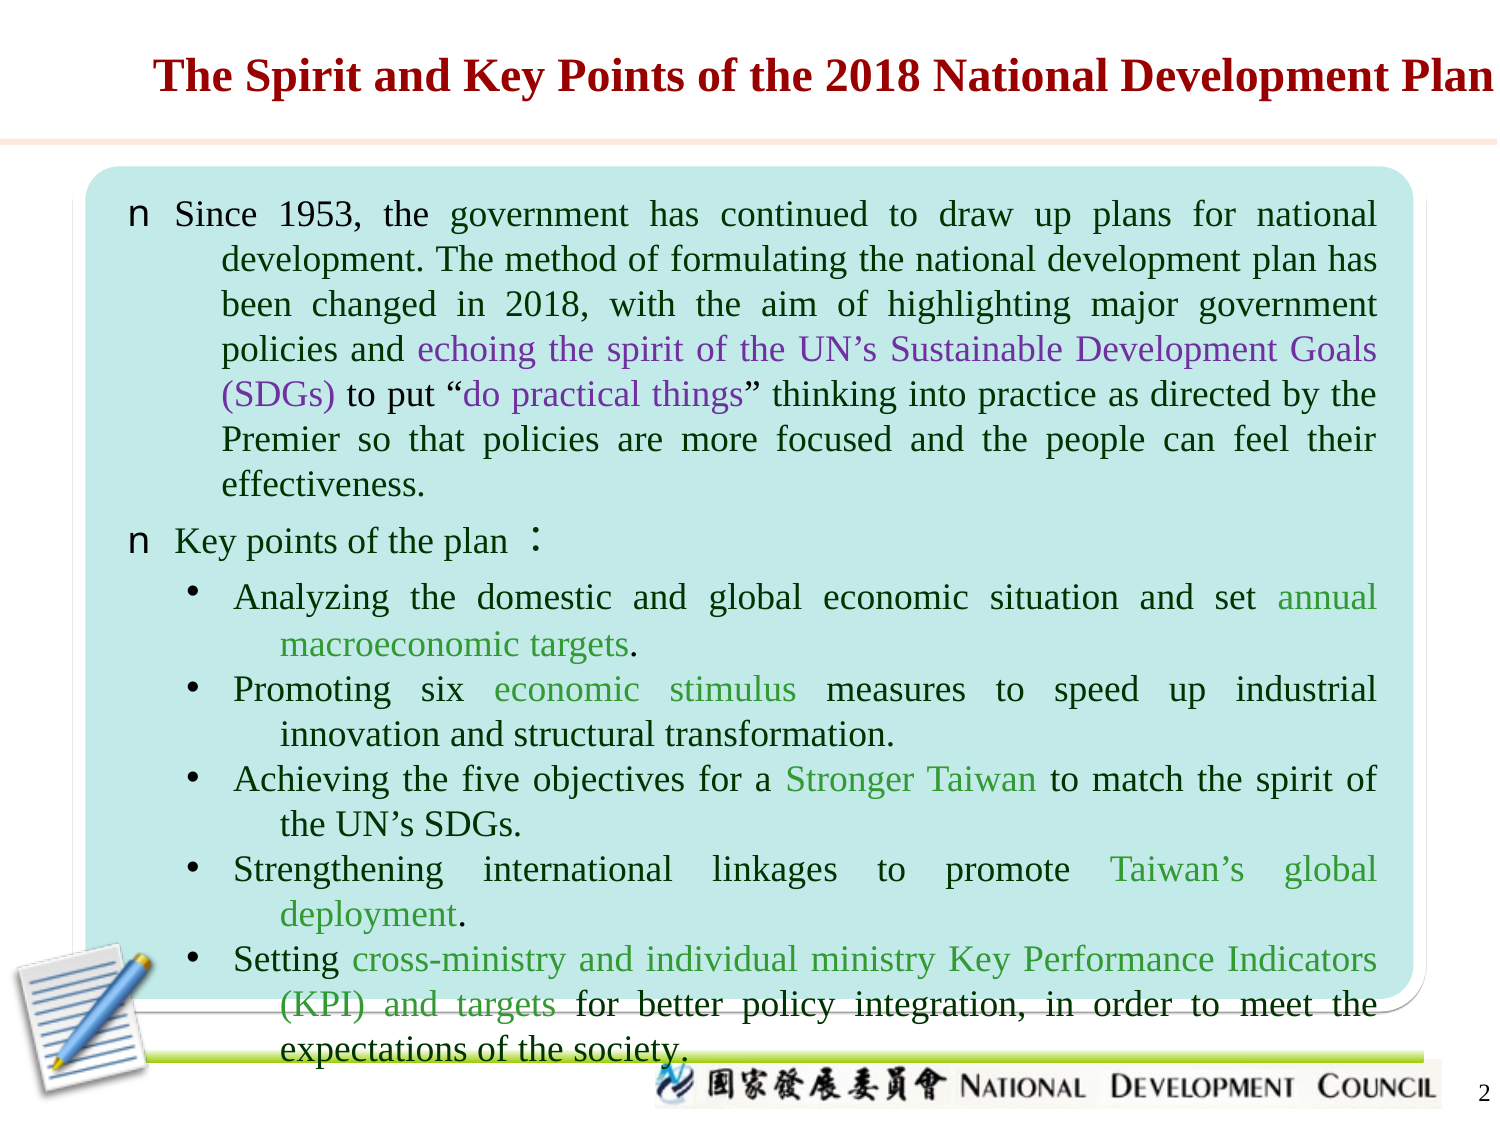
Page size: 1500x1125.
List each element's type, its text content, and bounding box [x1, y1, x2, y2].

text_box [167, 995, 284, 1006]
text_box [537, 995, 579, 1006]
text_box [1129, 1000, 1137, 1006]
text_box [1140, 995, 1194, 1006]
text_box [765, 1000, 774, 1006]
text_box [678, 995, 687, 1006]
text_box [915, 1000, 923, 1006]
text_box 2 [1470, 1068, 1500, 1115]
text_box [1206, 1000, 1215, 1006]
text_box [1148, 1000, 1155, 1006]
text_box [964, 995, 1137, 1006]
picture [1, 940, 167, 1106]
text_box [334, 995, 344, 1006]
text_box [689, 995, 783, 1006]
text_box [582, 995, 640, 1006]
text_box [300, 995, 309, 1004]
text_box [1274, 1000, 1281, 1006]
text_box [327, 995, 335, 1005]
text_box [1098, 1000, 1107, 1006]
text_box [786, 995, 887, 1006]
text_box [747, 1000, 755, 1006]
text_box [519, 1000, 526, 1006]
text_box [306, 995, 323, 1006]
text_box [360, 995, 432, 1006]
text_box [661, 1000, 668, 1006]
text_box [889, 995, 962, 1006]
text_box [79, 160, 1415, 940]
text_box [1196, 995, 1306, 1006]
text_box Since 1953, the government has continued to draw up plans for national development. The method of formulating the national development plan has been changed in 2018, with the aim of highlighting major government policies and echoing the spirit of the UN’s Sustainable Development Goals (SDGs) to put “do practical things” thinking into practice as directed by the Premier so that policies are more focused and the people can feel their effectiveness. Key points of the plan： Analyzing the domestic and global economic situation and set annual macroeconomic targets. Promoting six economic stimulus measures to speed up industrial innovation and structural transformation. Achieving the five objectives for a Stronger Taiwan to match the spirit of the UN’s SDGs. Strengthening international linkages to promote Taiwan’s global deployment. Setting cross-ministry and individual ministry Key Performance Indicators (KPI) and targets for better policy integration, in order to meet the expectations of the society. [119, 181, 1461, 995]
text_box [500, 1000, 508, 1006]
text_box [1337, 995, 1345, 1006]
text_box [642, 995, 676, 1006]
text_box [984, 1000, 993, 1006]
text_box [424, 1000, 432, 1006]
text_box [1308, 995, 1335, 1006]
text_box [1366, 1000, 1373, 1006]
text_box [435, 995, 460, 1006]
text_box [1290, 1000, 1297, 1006]
text_box [284, 995, 296, 1006]
text_box The Spirit and Key Points of the 2018 National Development Plan [2, 37, 1500, 108]
text_box [348, 995, 359, 1006]
text_box [643, 1000, 651, 1006]
text_box [899, 1000, 906, 1006]
text_box [1348, 995, 1407, 1006]
text_box [592, 1000, 601, 1006]
text_box [698, 1000, 705, 1006]
text_box [462, 995, 535, 1006]
